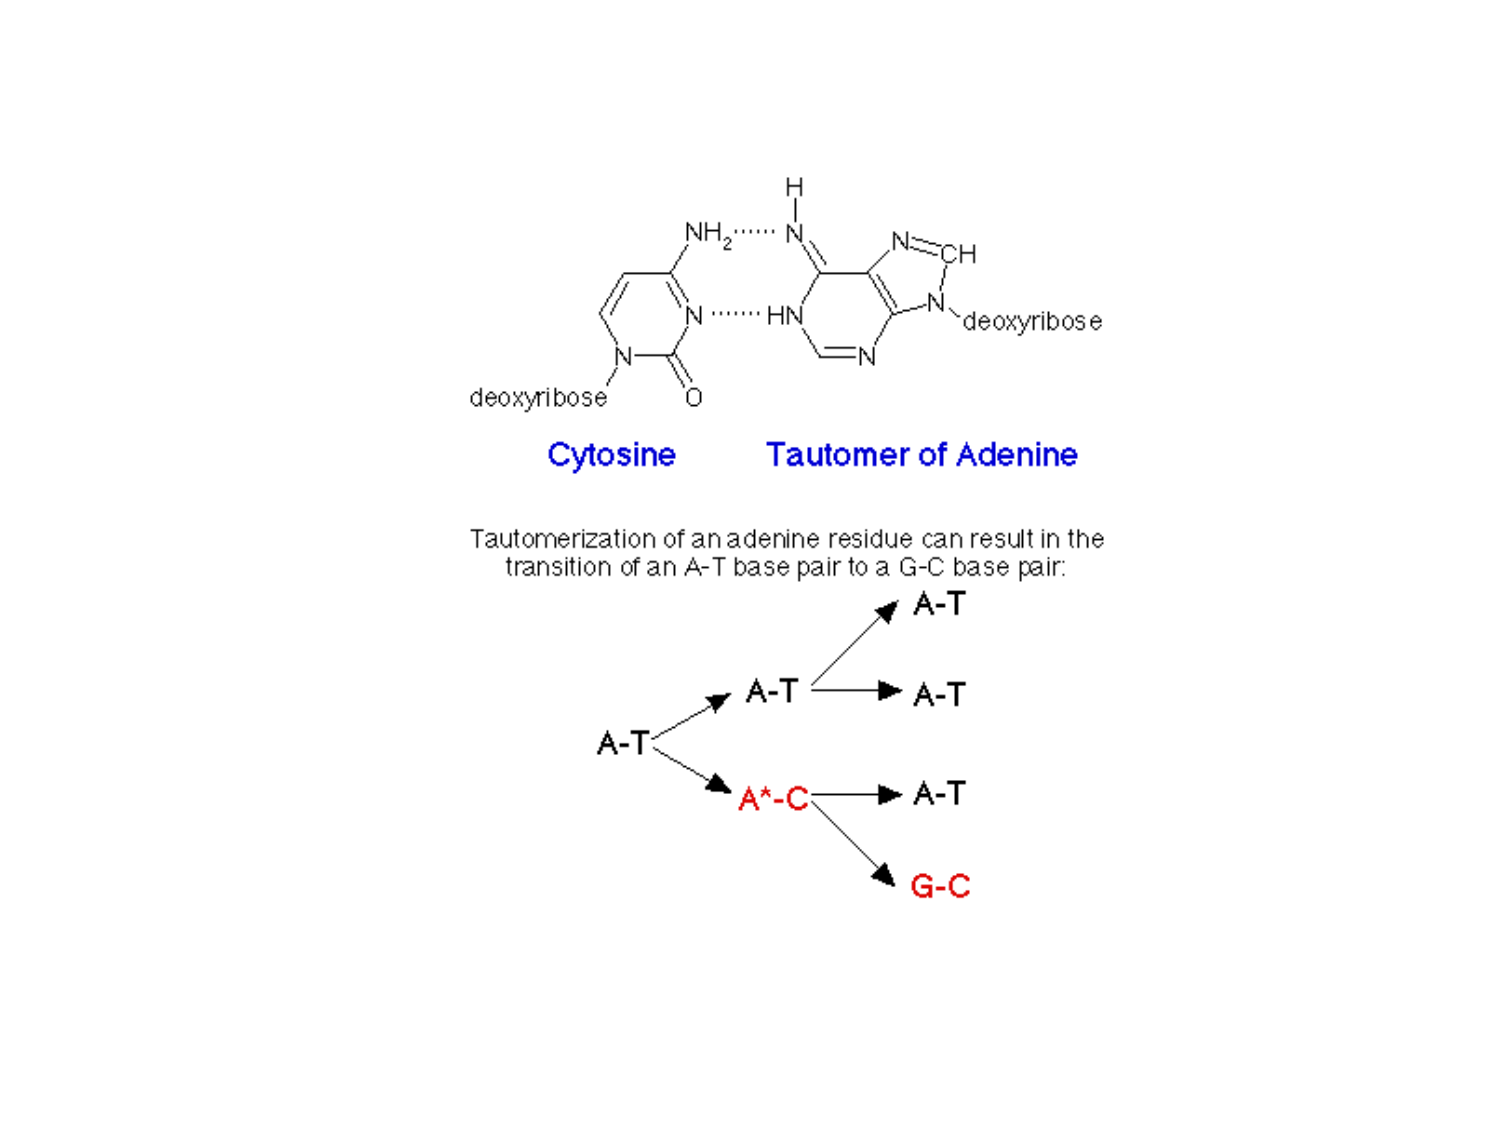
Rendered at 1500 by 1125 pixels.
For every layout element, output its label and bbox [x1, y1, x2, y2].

picture [419, 137, 1156, 941]
